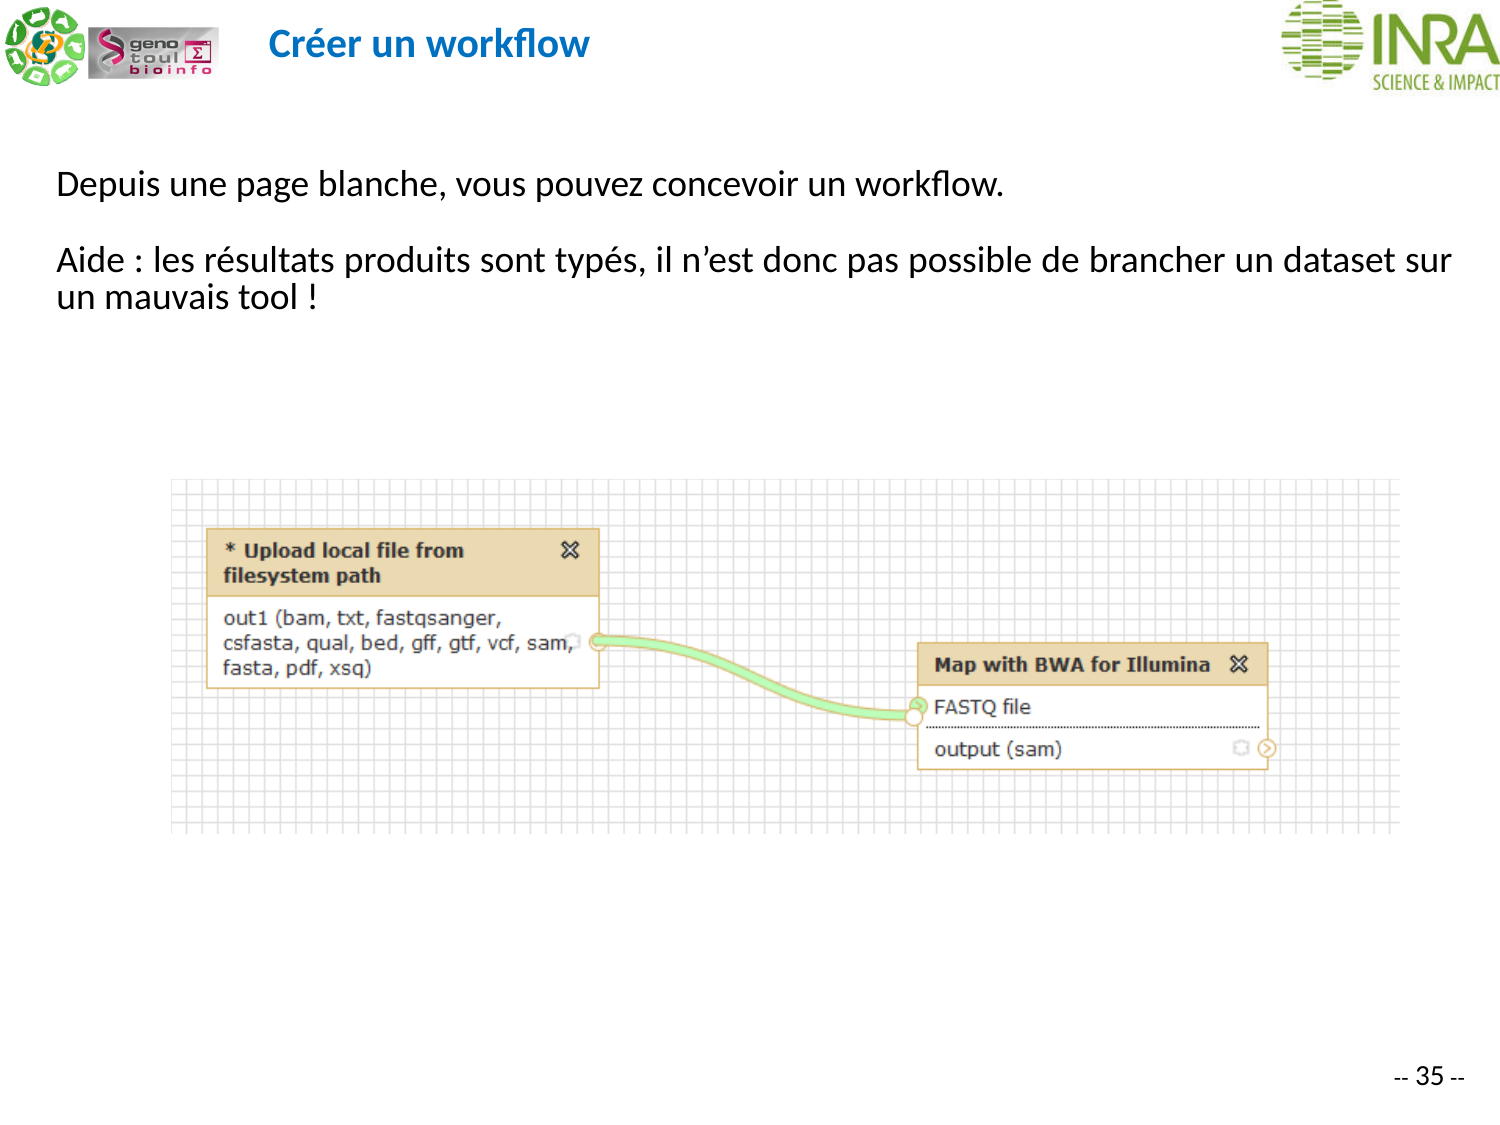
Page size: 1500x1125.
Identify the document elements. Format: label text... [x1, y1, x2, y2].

text_box Depuis une page blanche, vous pouvez concevoir un workflow. Aide : les résultats produits sont typés, il n’est donc pas possible de brancher un dataset sur un mauvais tool ! [41, 160, 1489, 360]
picture [5, 7, 85, 86]
text_box Créer un workflow [253, 19, 1270, 86]
picture [88, 27, 219, 79]
picture [1281, 0, 1500, 110]
picture [171, 479, 1400, 834]
